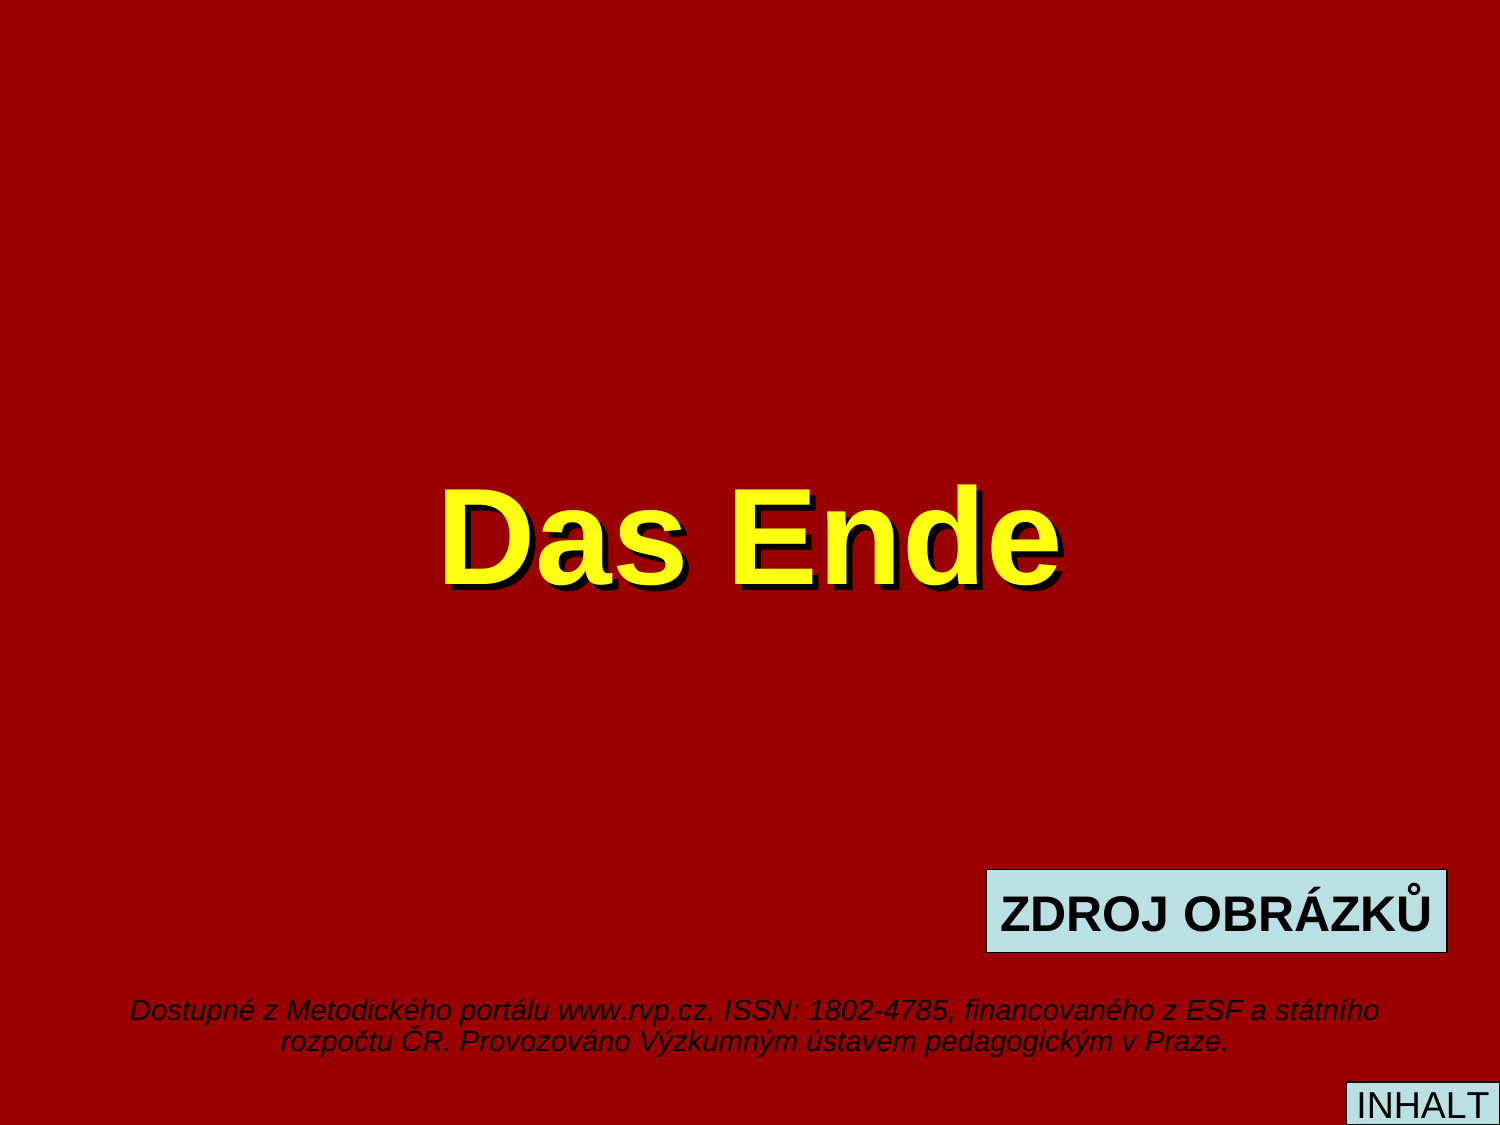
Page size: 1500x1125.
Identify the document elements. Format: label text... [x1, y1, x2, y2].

subtitle Dostupné z Metodického portálu www.rvp.cz, ISSN: 1802-4785, financovaného z ESF a státního rozpočtu ČR. Provozováno Výzkumným ústavem pedagogickým v Praze. [41, 987, 1471, 1105]
title Das Ende [123, 408, 1399, 651]
text_box ZDROJ OBRÁZKŮ [986, 869, 1447, 953]
text_box INHALT [1346, 1082, 1500, 1125]
